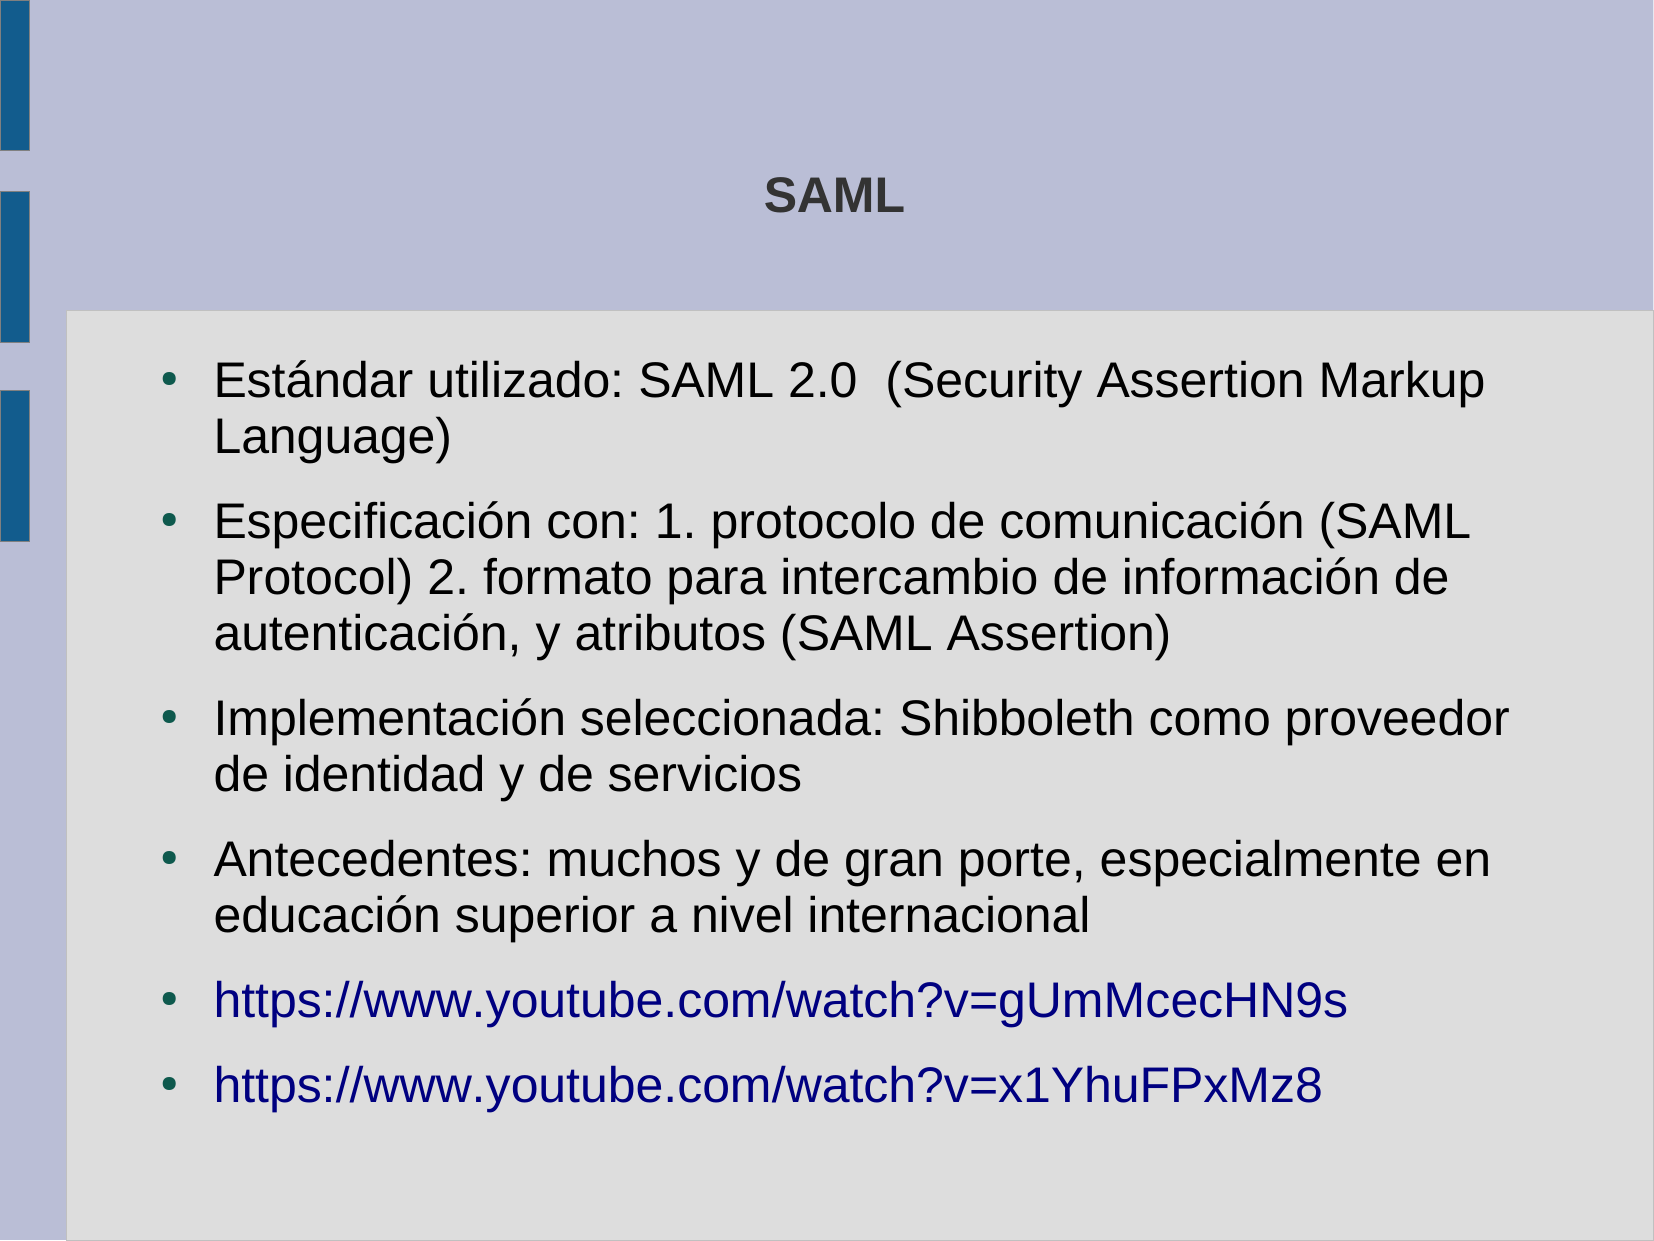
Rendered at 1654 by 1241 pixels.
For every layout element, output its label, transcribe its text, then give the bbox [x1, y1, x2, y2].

list Estándar utilizado: SAML 2.0 (Security Assertion Markup Language) Especificación con: 1. protocolo de comunicación (SAML Protocol) 2. formato para intercambio de información de autenticación, y atributos (SAML Assertion) Implementación seleccionada: Shibboleth como proveedor de identidad y de servicios Antecedentes: muchos y de gran porte, especialmente en educación superior a nivel internacional https://www.youtube.com/watch?v=gUmMcecHN9s https://www.youtube.com/watch?v=x1YhuFPxMz8 [142, 352, 1524, 1199]
title SAML [121, 91, 1534, 299]
